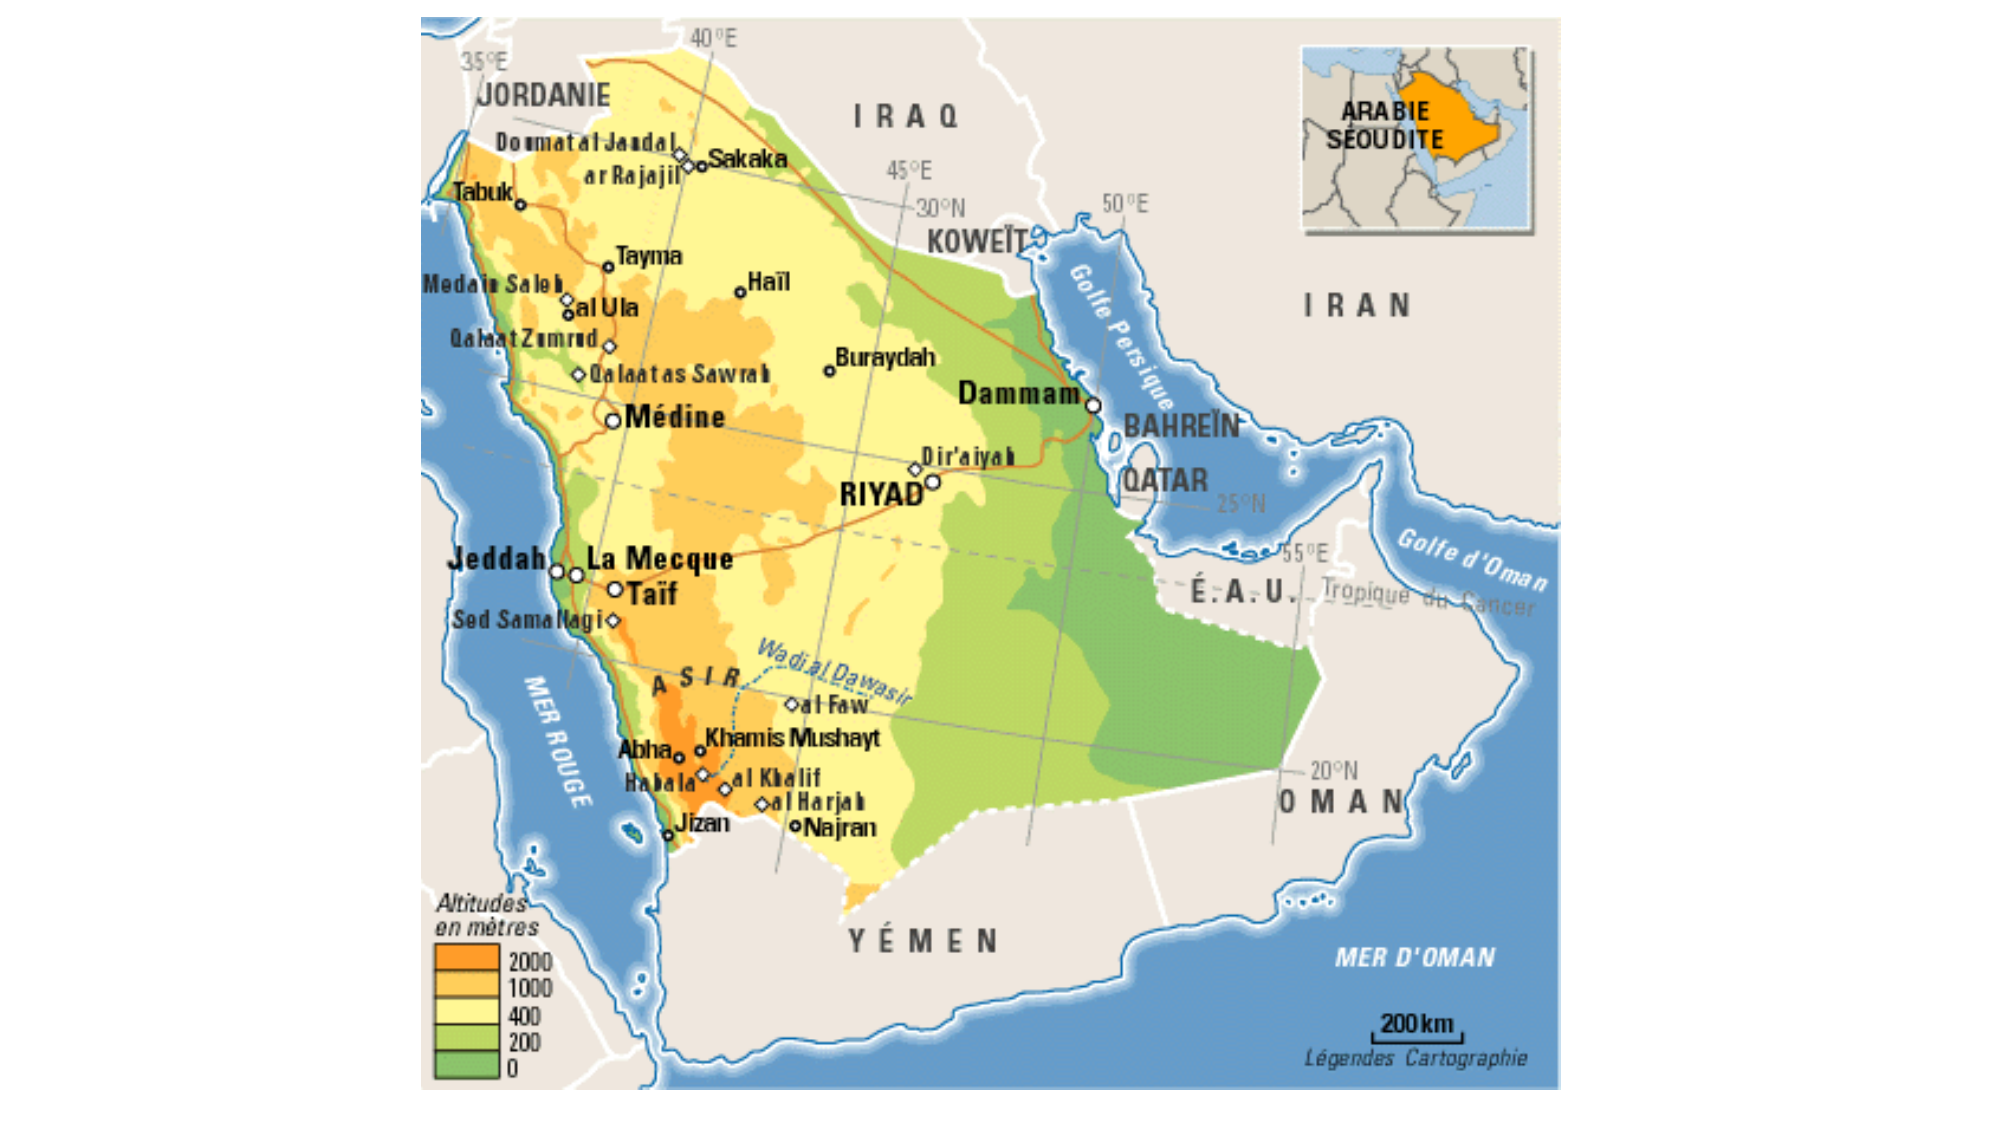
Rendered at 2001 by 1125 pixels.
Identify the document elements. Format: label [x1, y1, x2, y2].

picture [421, 18, 1561, 1091]
